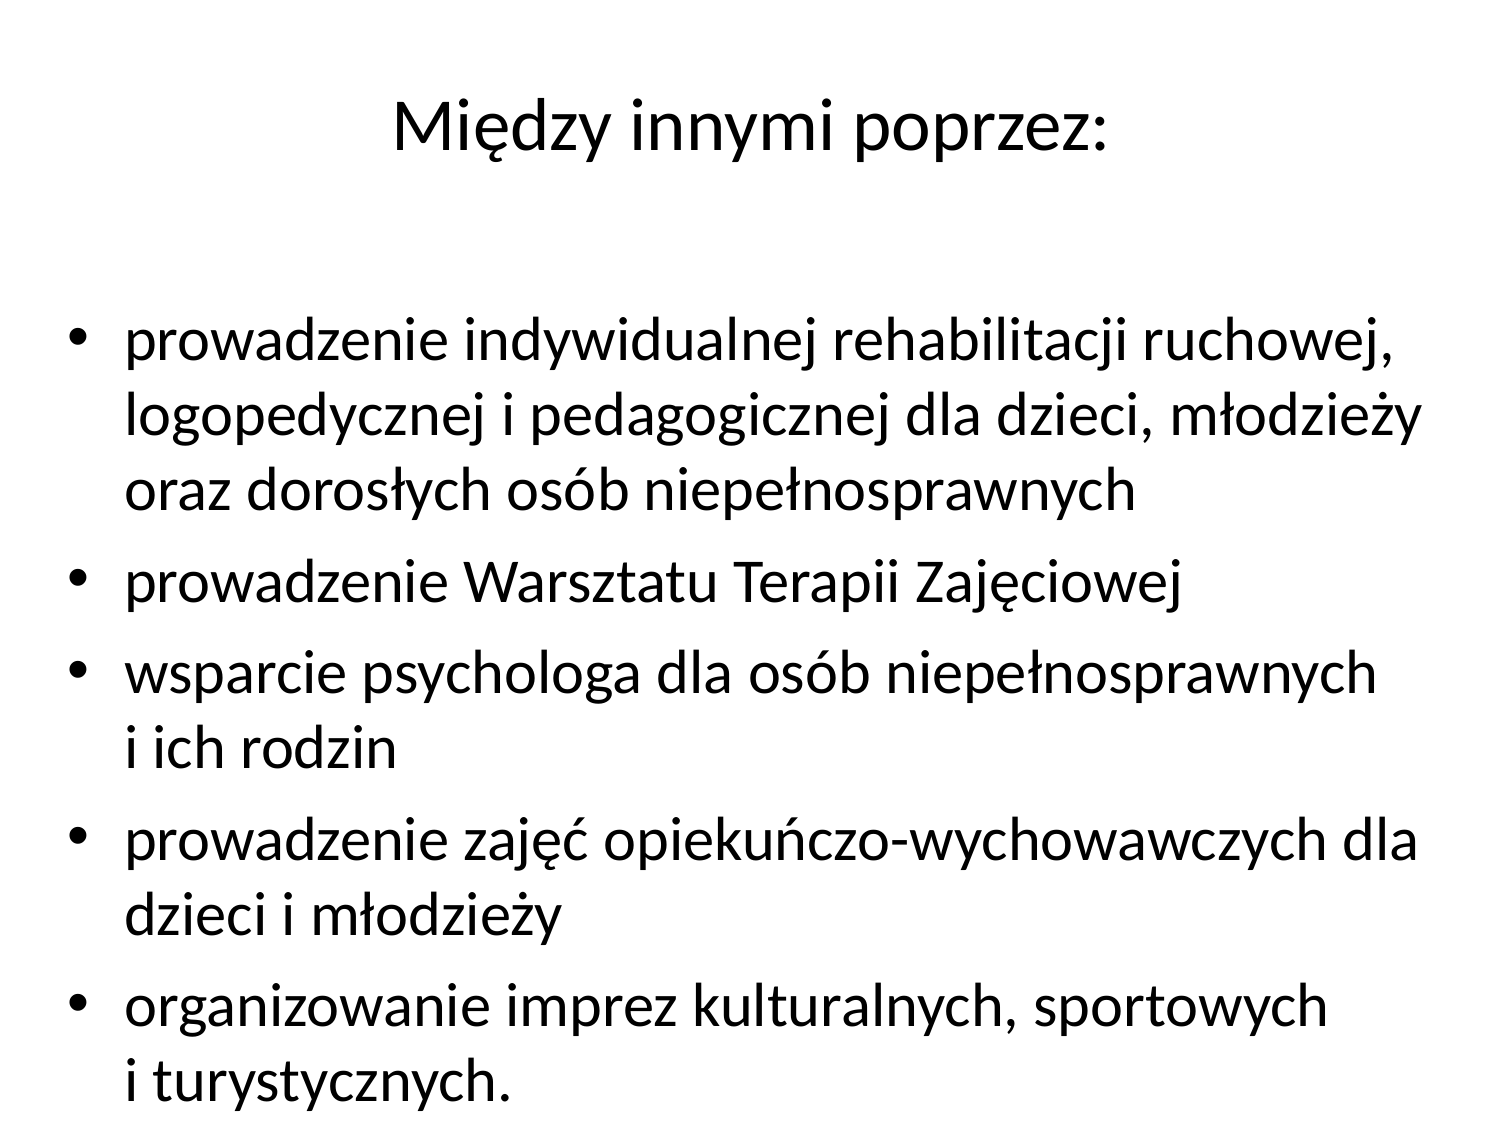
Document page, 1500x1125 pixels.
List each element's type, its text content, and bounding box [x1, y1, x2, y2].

title Między innymi poprzez: [76, 67, 1427, 256]
list prowadzenie indywidualnej rehabilitacji ruchowej, logopedycznej i pedagogicznej dla dzieci, młodzieży oraz dorosłych osób niepełnosprawnych prowadzenie Warsztatu Terapii Zajęciowej wsparcie psychologa dla osób niepełnosprawnych i ich rodzin prowadzenie zajęć opiekuńczo-wychowawczych dla dzieci i młodzieży organizowanie imprez kulturalnych, sportowych i turystycznych. [53, 290, 1447, 1024]
